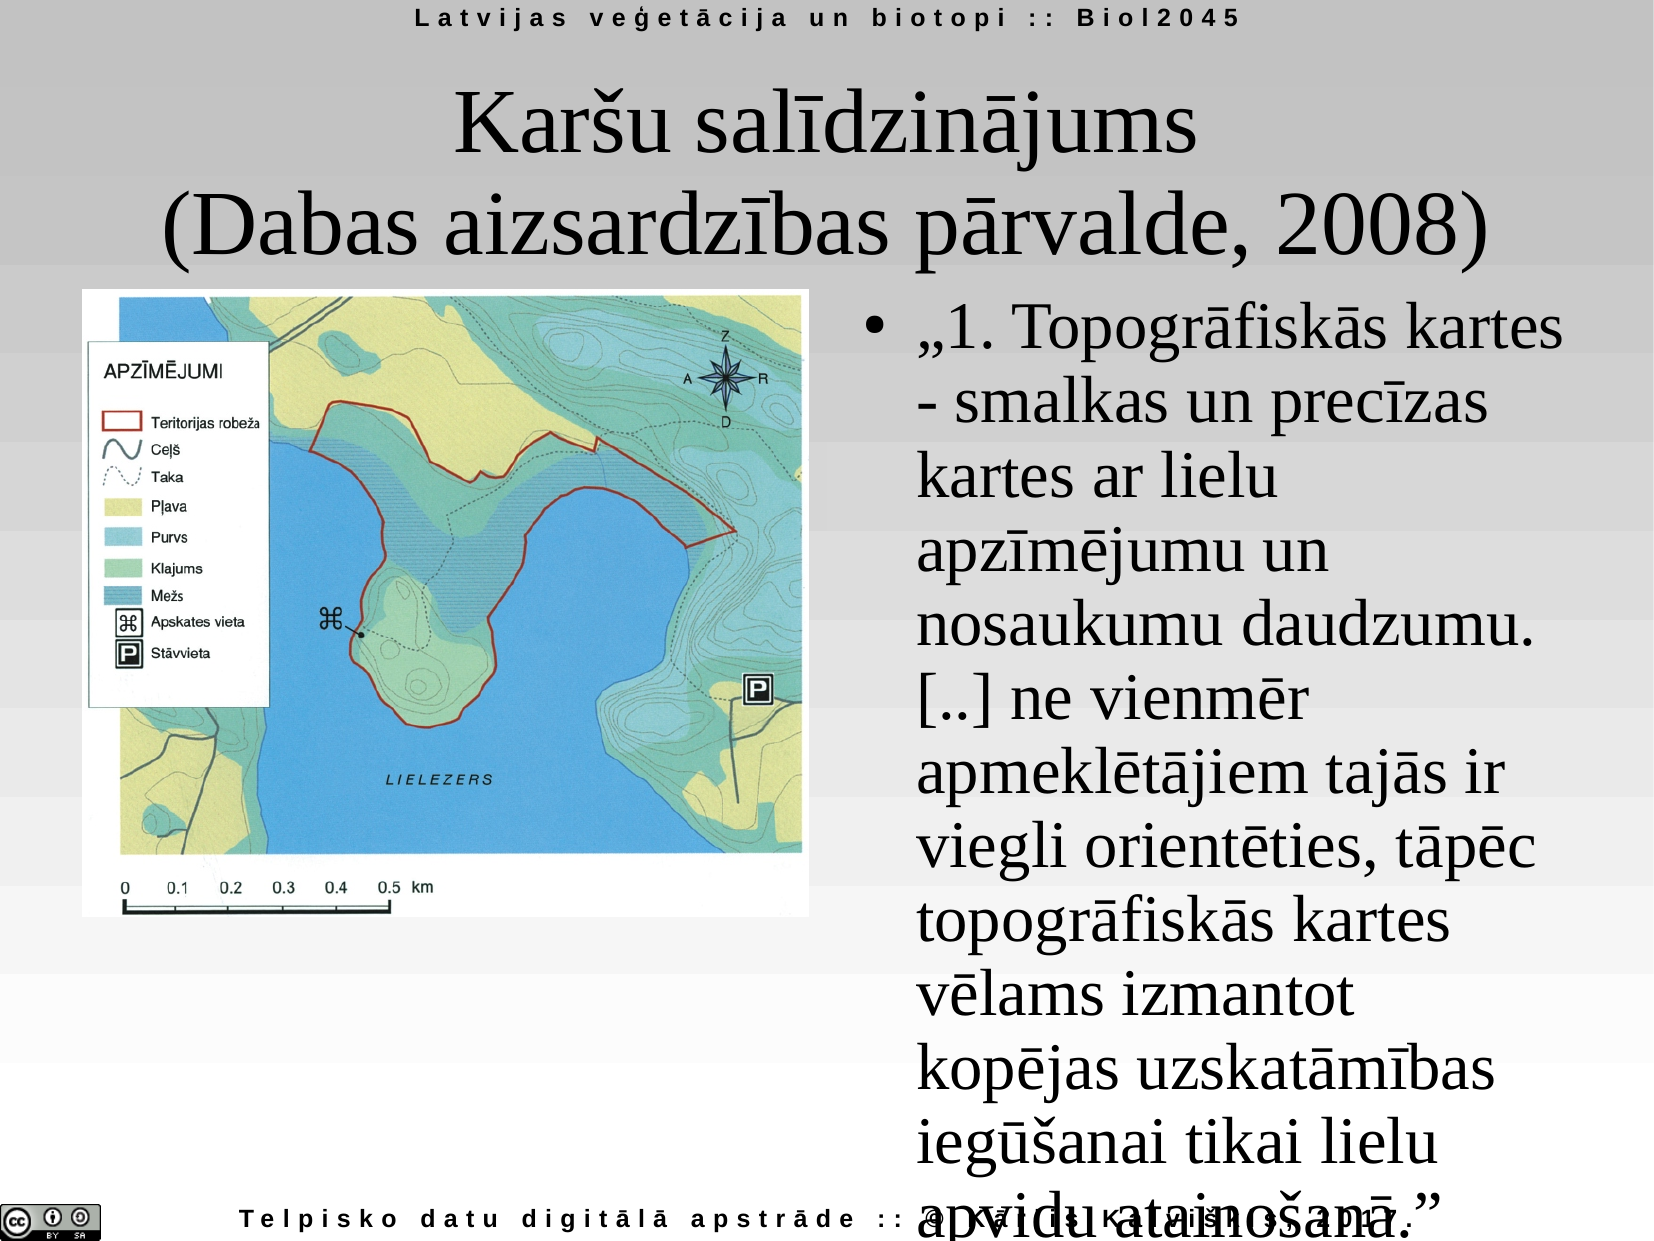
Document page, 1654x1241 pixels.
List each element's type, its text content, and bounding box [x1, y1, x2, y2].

picture [0, 0, 1654, 1241]
title Karšu salīdzinājums (Dabas aizsardzības pārvalde, 2008) [29, 49, 1625, 296]
list „1. Topogrāfiskās kartes - smalkas un precīzas kartes ar lielu apzīmējumu un nosaukumu daudzumu. [..] ne vienmēr apmeklētājiem tajās ir viegli orientēties, tāpēc topogrāfiskās kartes vēlams izmantot kopējas uzskatāmības iegūšanai tikai lielu apvidu atainošanā.” [845, 289, 1572, 1113]
picture [955, 1209, 969, 1235]
